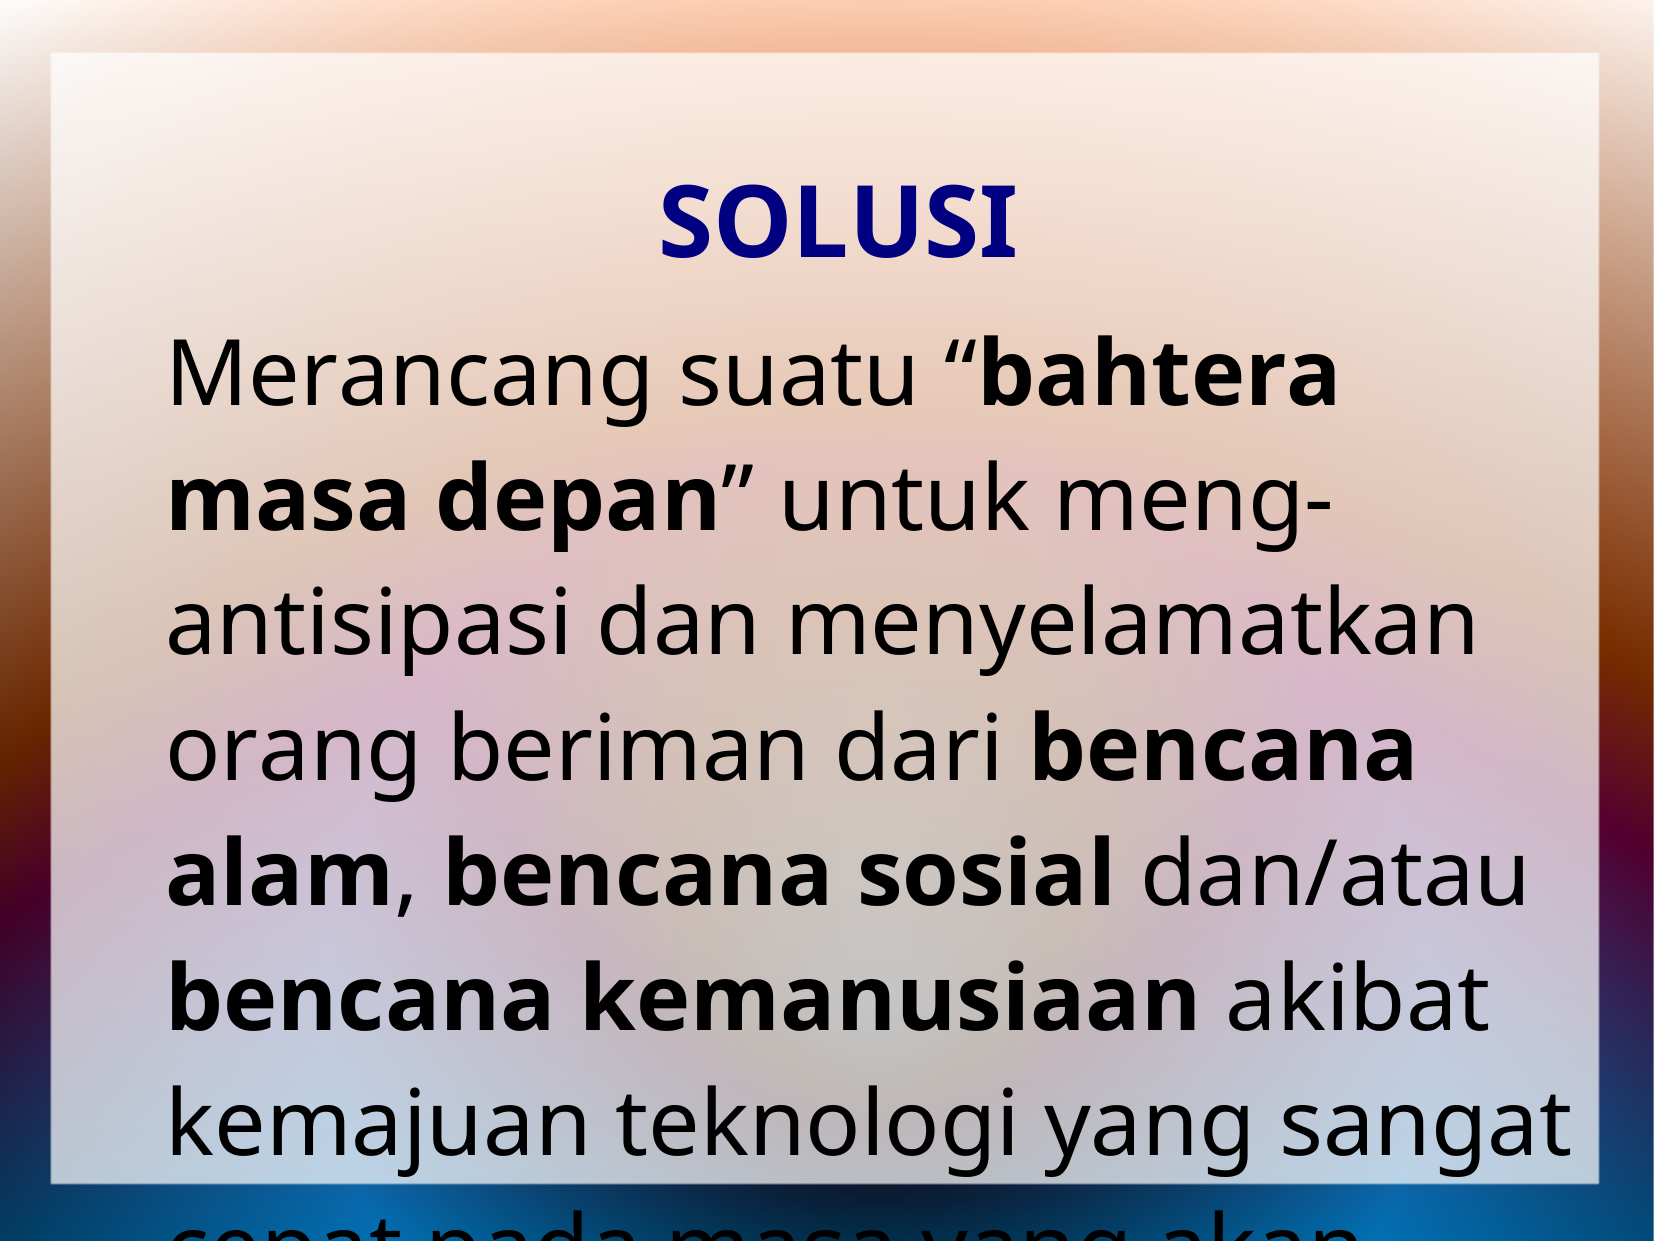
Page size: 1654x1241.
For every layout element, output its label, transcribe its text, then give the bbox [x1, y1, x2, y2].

picture [444, 1237, 464, 1241]
picture [1328, 1237, 1347, 1241]
picture [1094, 1237, 1113, 1241]
title SOLUSI [94, 106, 1583, 307]
picture [1039, 1237, 1058, 1241]
picture [551, 1237, 570, 1241]
list Merancang suatu “bahtera masa depan” untuk meng-antisipasi dan menyelamatkan orang beriman dari bencana alam, bencana sosial dan/atau bencana kemanusiaan akibat kemajuan teknologi yang sangat cepat pada masa yang akan datang [94, 307, 1583, 1130]
picture [280, 1237, 300, 1241]
picture [226, 1237, 245, 1241]
picture [715, 1237, 733, 1241]
picture [684, 1237, 702, 1241]
picture [0, 0, 1654, 1241]
